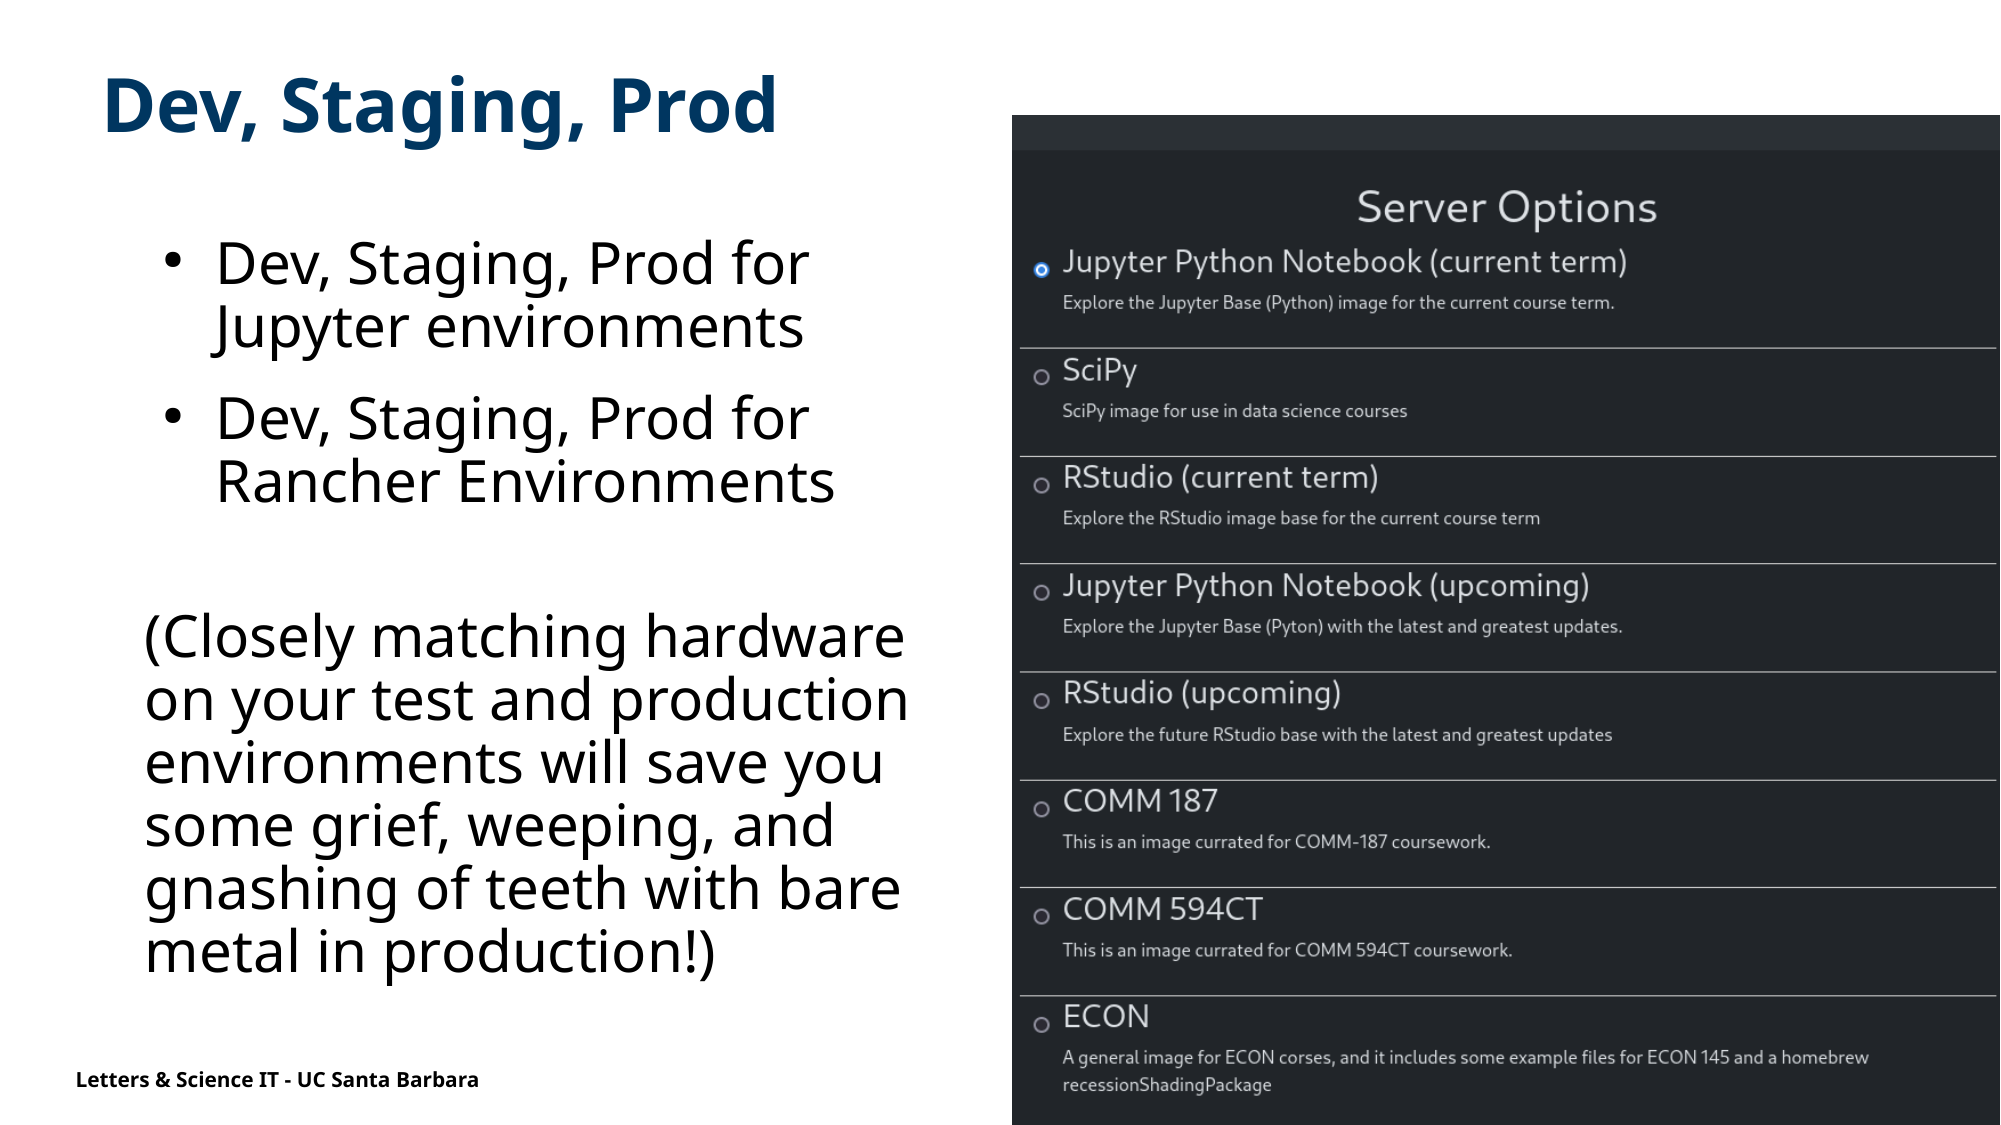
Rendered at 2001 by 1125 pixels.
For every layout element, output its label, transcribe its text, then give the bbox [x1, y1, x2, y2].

title Dev, Staging, Prod [86, 59, 1914, 158]
picture [1012, 115, 2000, 1125]
list Dev, Staging, Prod for Jupyter environments Dev, Staging, Prod for Rancher Environments (Closely matching hardware on your test and production environments will save you some grief, weeping, and gnashing of teeth with bare metal in production!) [129, 226, 1012, 941]
